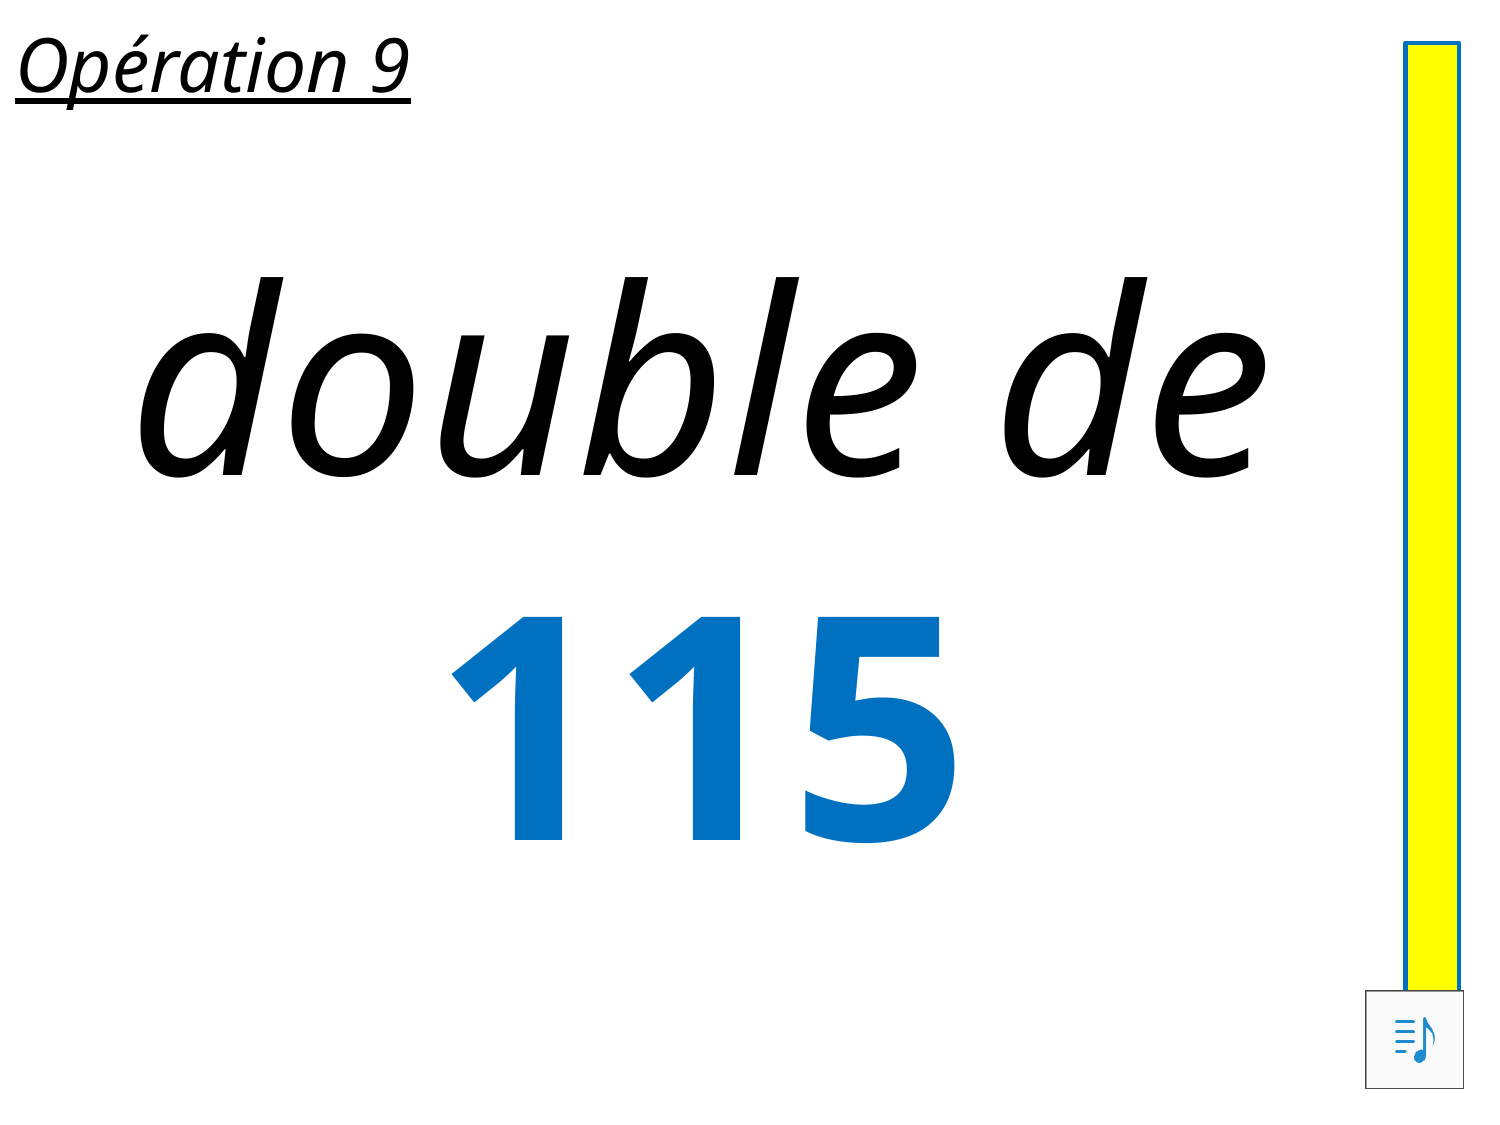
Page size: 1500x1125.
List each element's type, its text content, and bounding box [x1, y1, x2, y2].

text_box double de 115 [0, 207, 1403, 911]
text_box [1364, 42, 1465, 1090]
title Opération 9 [0, 0, 502, 126]
